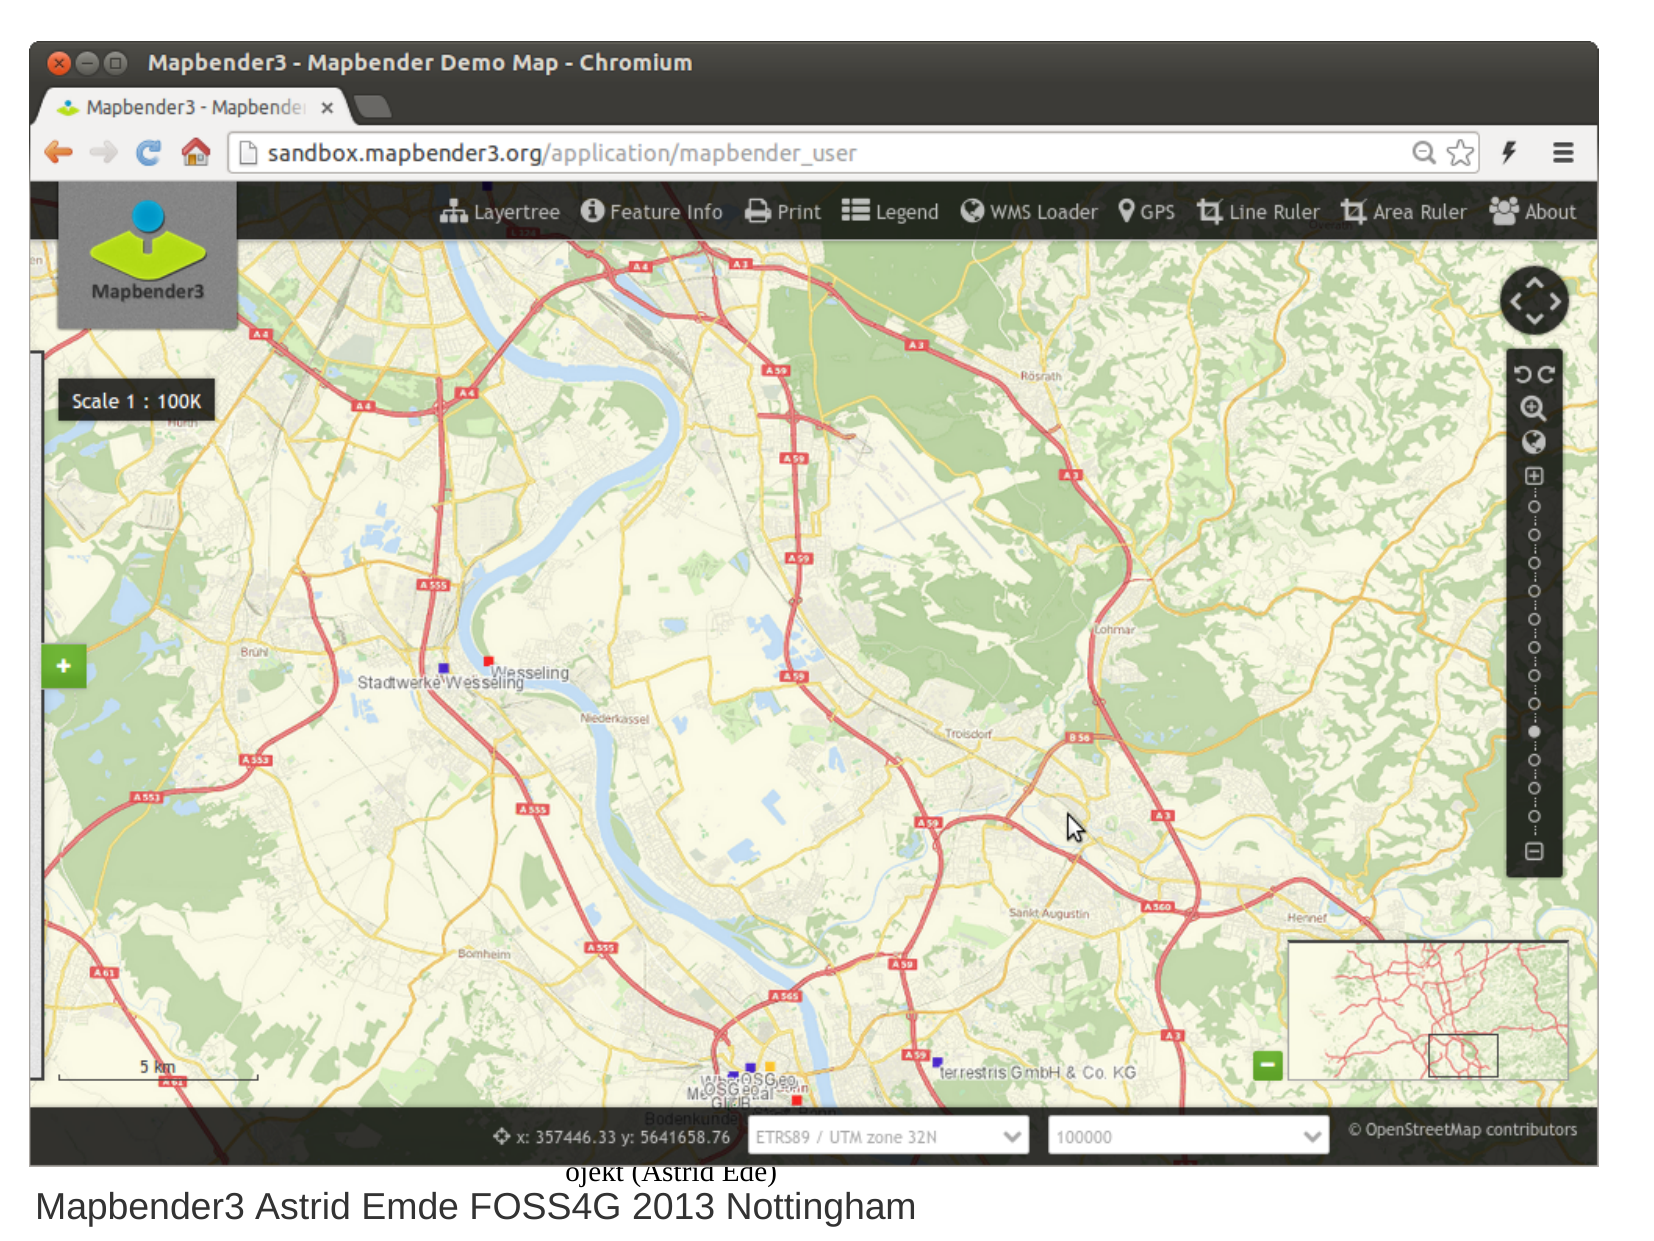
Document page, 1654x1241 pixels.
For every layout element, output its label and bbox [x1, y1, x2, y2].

picture [29, 41, 1599, 1167]
